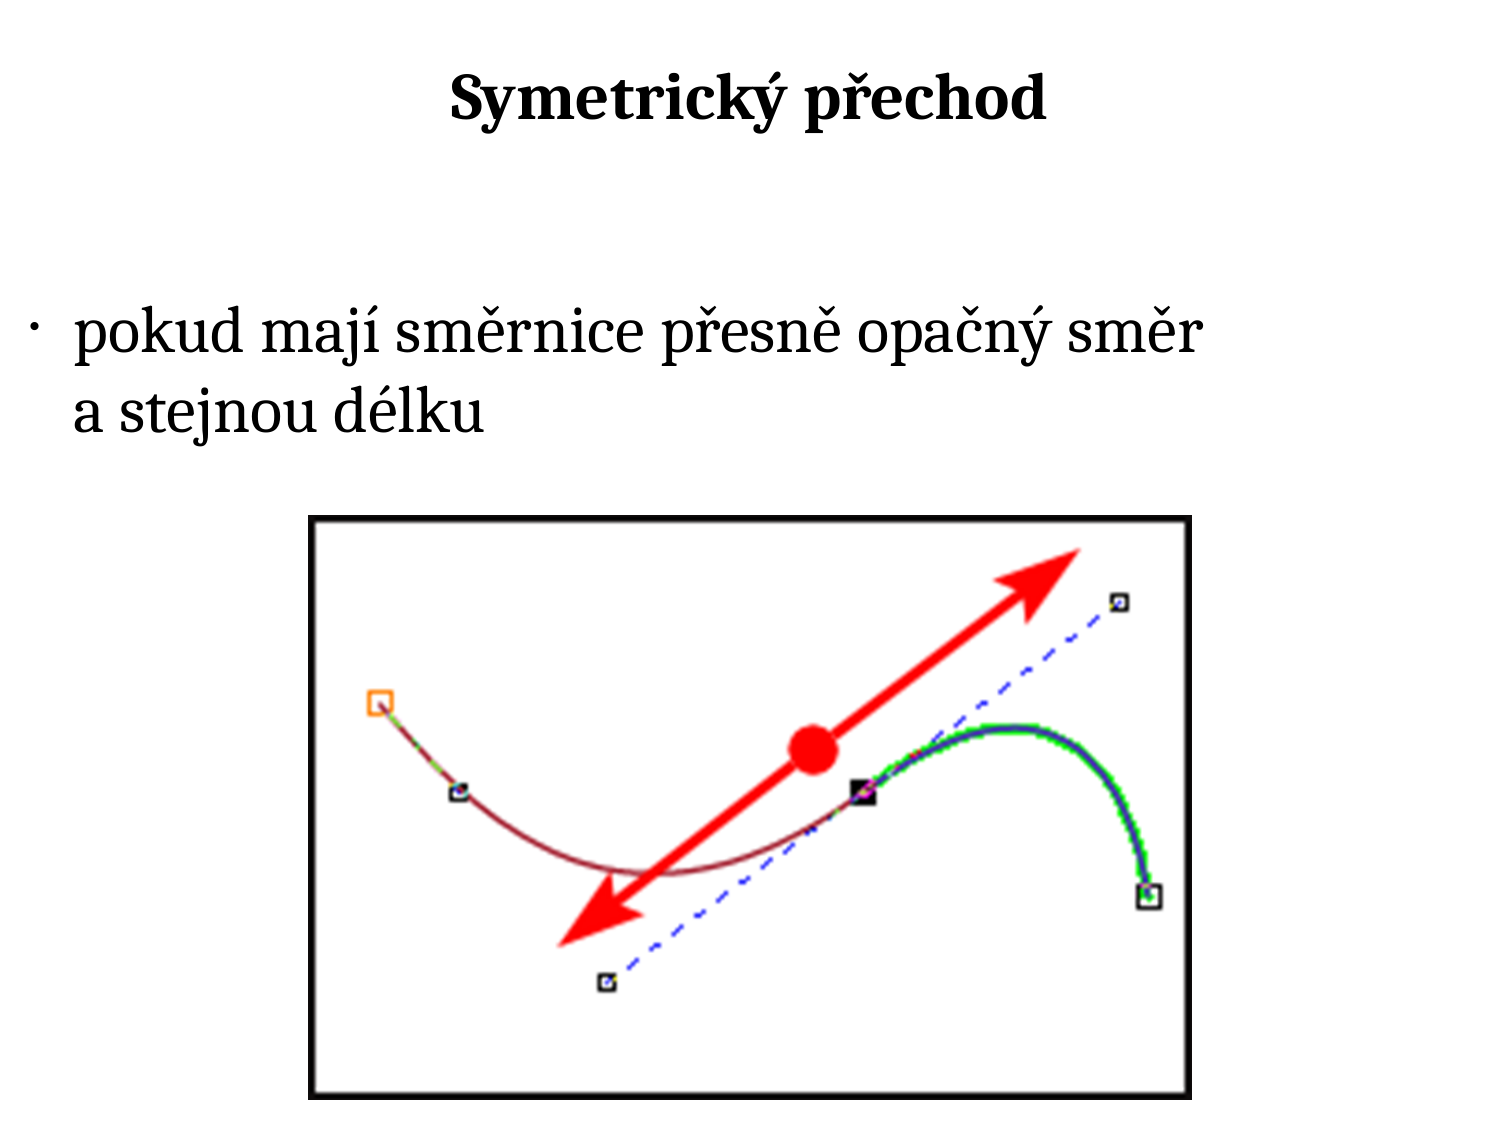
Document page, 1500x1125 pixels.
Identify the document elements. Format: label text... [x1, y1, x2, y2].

picture [308, 515, 1192, 1100]
title Symetrický přechod [75, 45, 1425, 233]
text_box pokud mají směrnice přesně opačný směr a stejnou délku [0, 278, 1500, 454]
